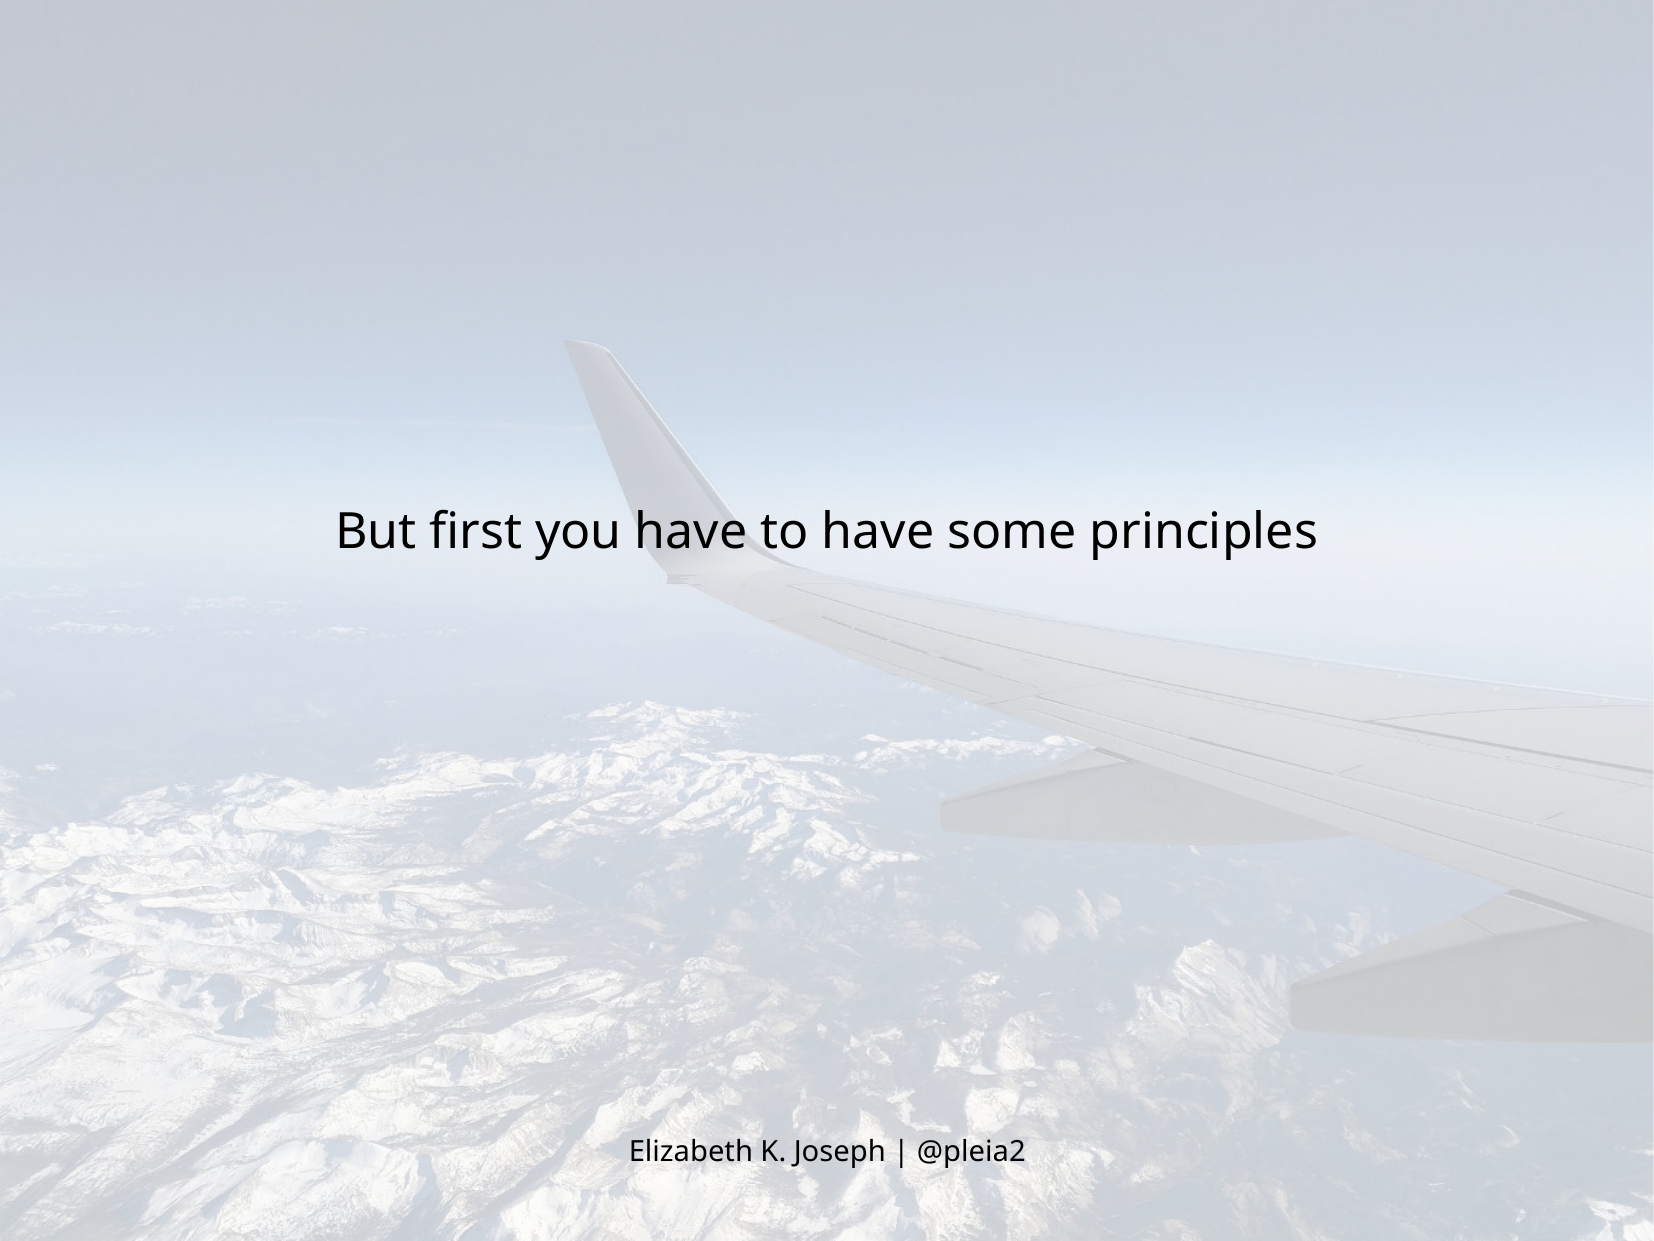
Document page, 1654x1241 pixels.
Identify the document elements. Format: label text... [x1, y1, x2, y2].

picture [0, 0, 1654, 1241]
subtitle But first you have to have some principles [82, 49, 1571, 1010]
